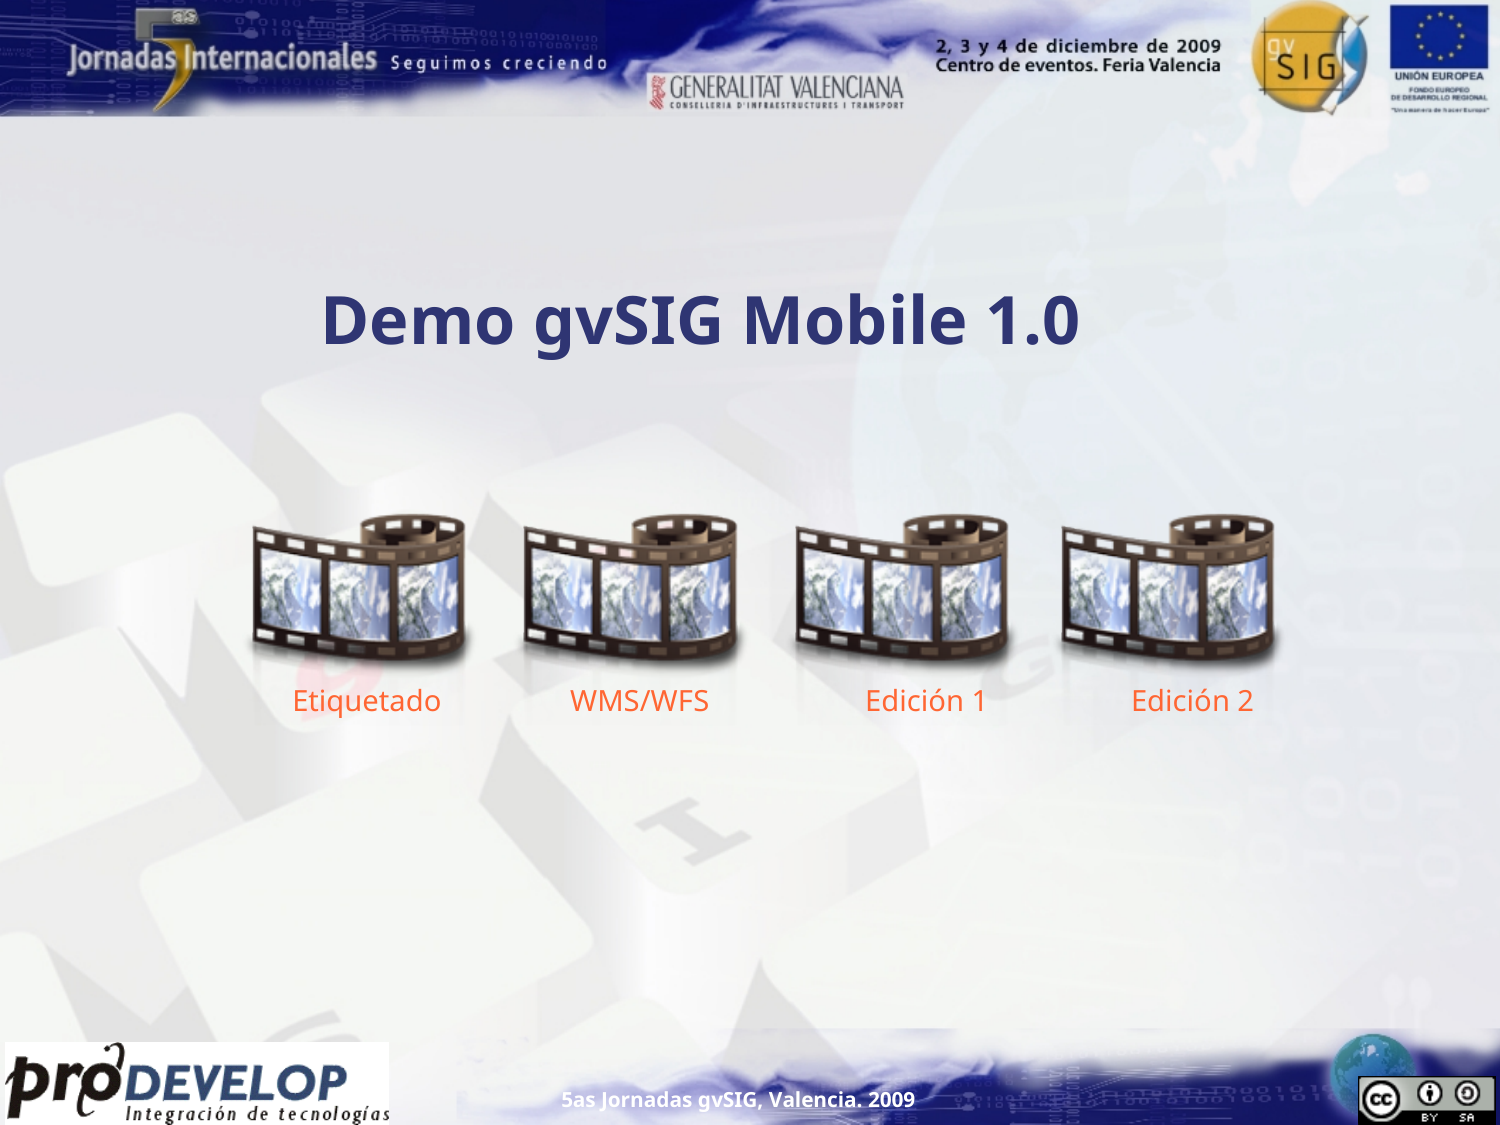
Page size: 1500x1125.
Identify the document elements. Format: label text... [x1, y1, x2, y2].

title Demo gvSIG Mobile 1.0 [25, 224, 1376, 413]
text_box WMS/WFS [555, 673, 723, 722]
text_box Etiquetado [277, 673, 461, 722]
picture [0, 0, 1500, 1125]
text_box Edición 1 [850, 673, 1010, 722]
text_box Edición 2 [1116, 673, 1276, 722]
